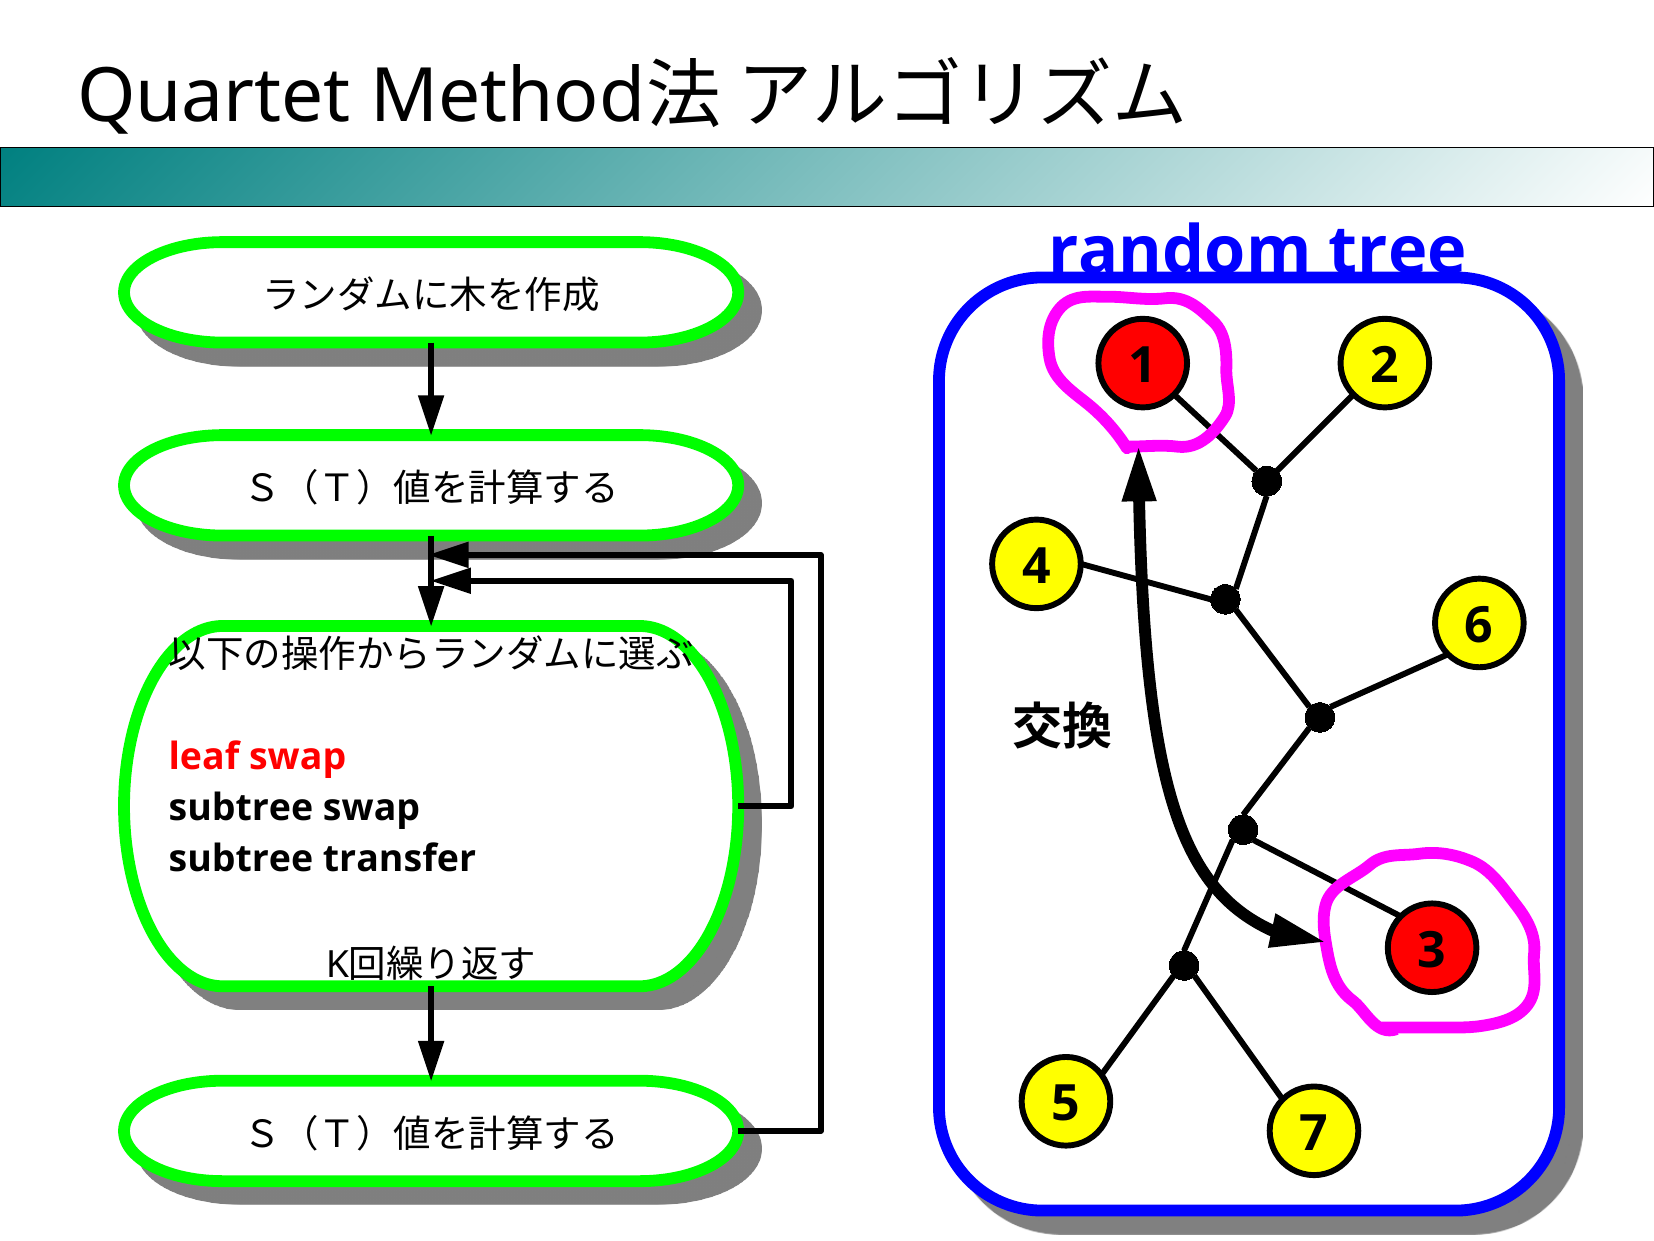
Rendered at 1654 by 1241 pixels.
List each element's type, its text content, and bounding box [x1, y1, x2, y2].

text_box 1 [1098, 318, 1188, 408]
text_box 交換 [998, 679, 1128, 748]
text_box [938, 277, 1560, 1211]
text_box 3 [1387, 903, 1477, 993]
text_box 6 [1435, 578, 1524, 668]
text_box 2 [1340, 318, 1430, 408]
text_box Ｓ（Ｔ）値を計算する [124, 1080, 739, 1182]
text_box 以下の操作からランダムに選ぶ leaf swap subtree swap subtree transfer K回繰り返す [124, 625, 739, 987]
title Quartet Method法 アルゴリズム [77, 29, 1566, 148]
text_box 4 [992, 519, 1081, 609]
text_box ランダムに木を作成 [124, 242, 739, 343]
text_box 5 [1021, 1056, 1111, 1146]
text_box 7 [1269, 1086, 1359, 1176]
text_box random tree [1053, 194, 1463, 282]
text_box Ｓ（Ｔ）値を計算する [124, 435, 739, 536]
